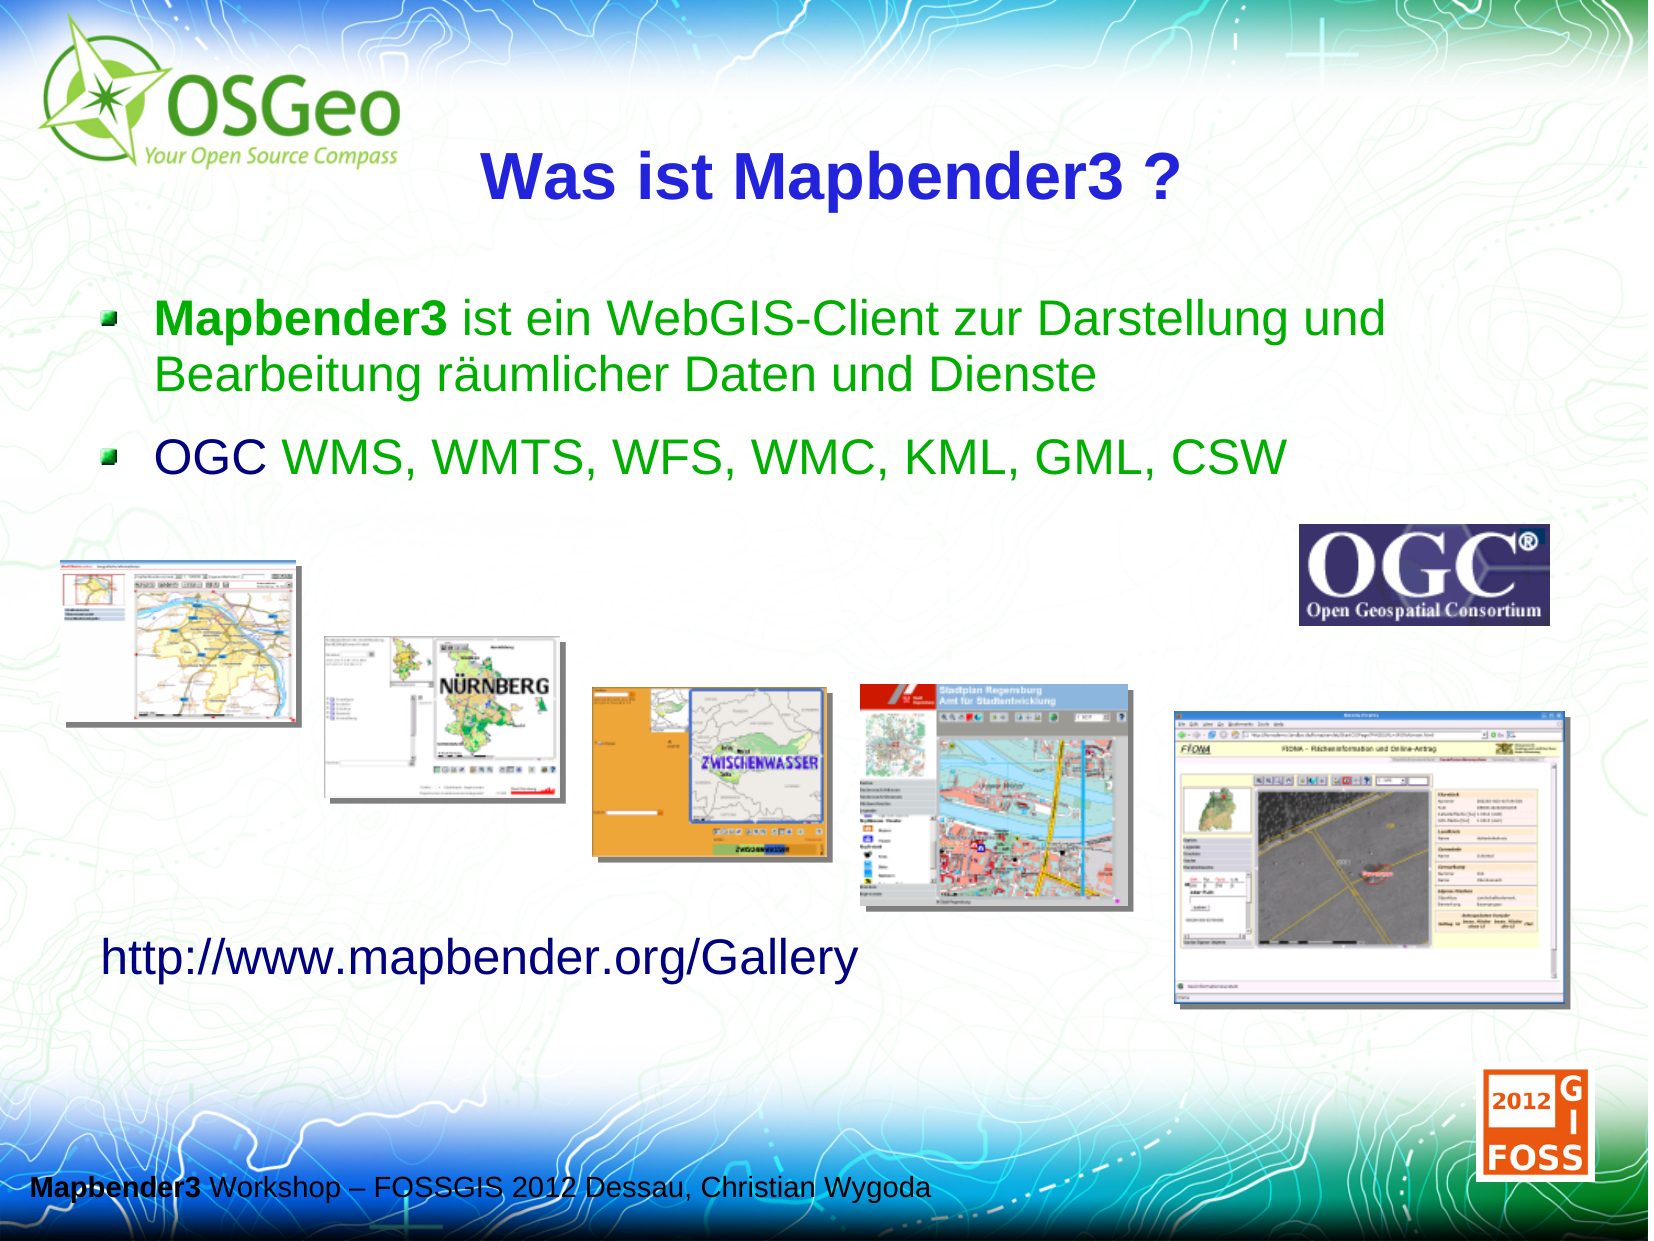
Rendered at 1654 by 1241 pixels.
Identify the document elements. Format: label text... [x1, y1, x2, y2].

title Was ist Mapbender3 ? [88, 88, 1577, 264]
list Mapbender3 ist ein WebGIS-Client zur Darstellung und Bearbeitung räumlicher Daten und Dienste OGC WMS, WMTS, WFS, WMC, KML, GML, CSW http://www.mapbender.org/Gallery [82, 290, 1571, 1146]
picture [0, 0, 1648, 1241]
